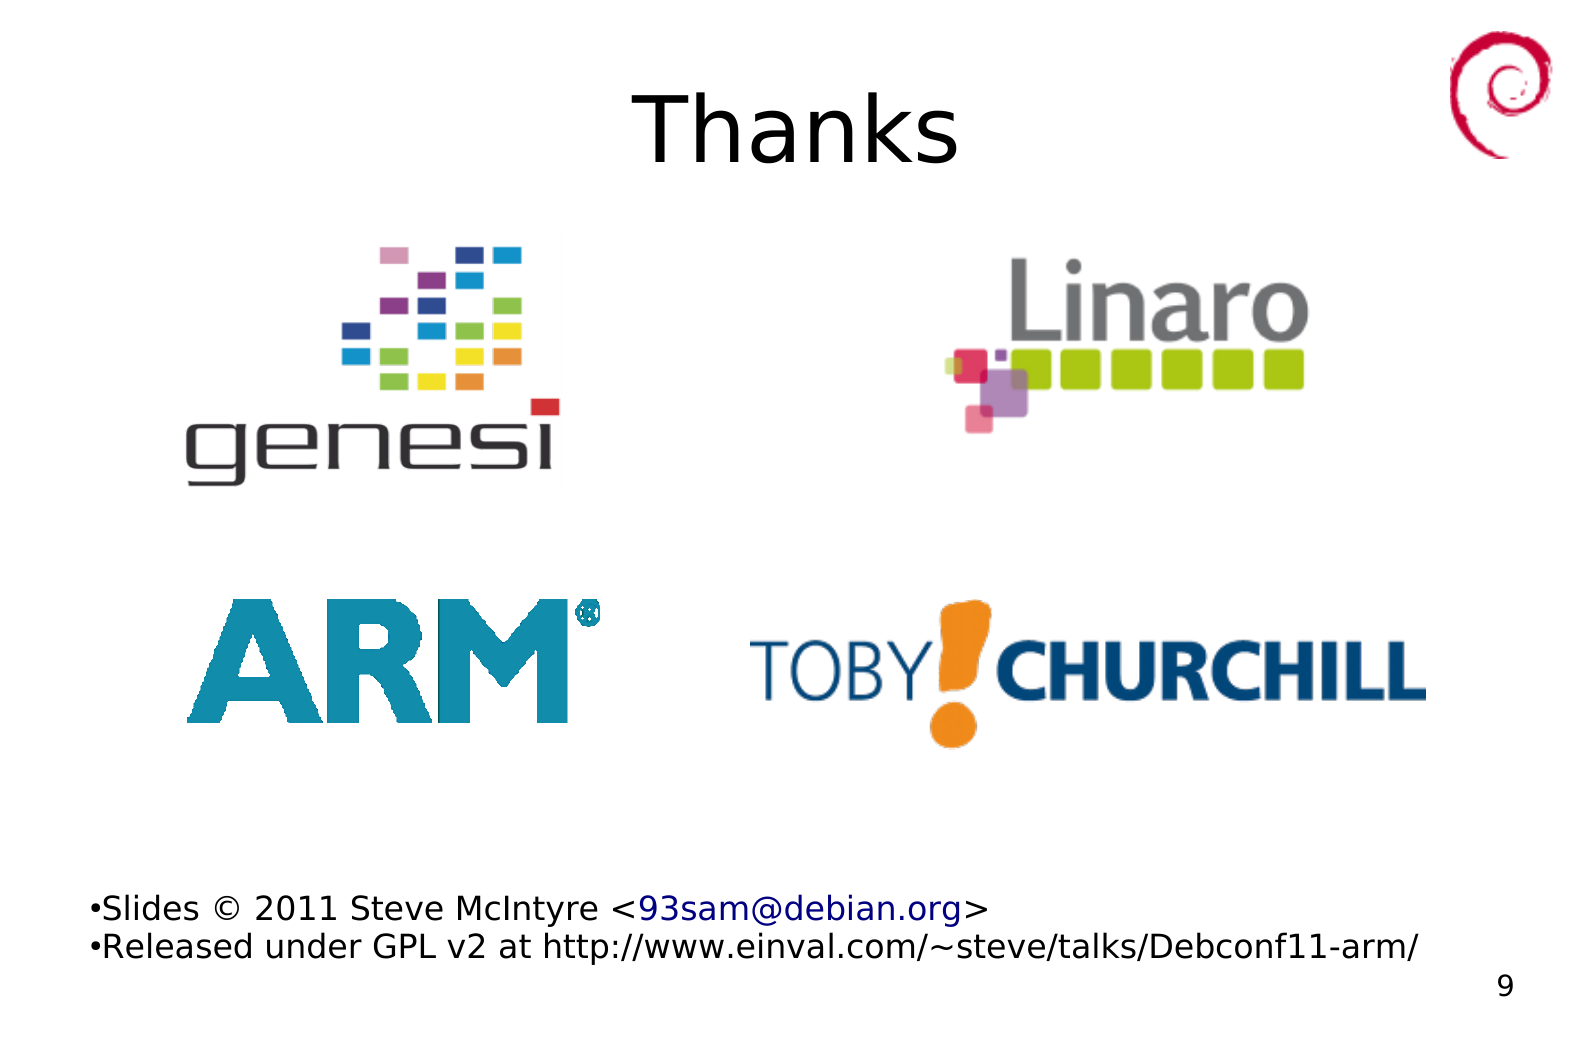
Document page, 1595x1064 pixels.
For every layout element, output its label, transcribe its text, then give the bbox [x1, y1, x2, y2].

picture [900, 187, 1351, 488]
picture [750, 599, 1426, 751]
text_box Slides © 2011 Steve McIntyre <93sam@debian.org> Released under GPL v2 at http://www.einval.com/~steve/talks/Debconf11-arm/ [75, 882, 1463, 975]
picture [1450, 31, 1555, 159]
picture [169, 224, 563, 493]
picture [329, 599, 600, 723]
title Thanks [79, 49, 1515, 213]
picture [187, 599, 326, 723]
